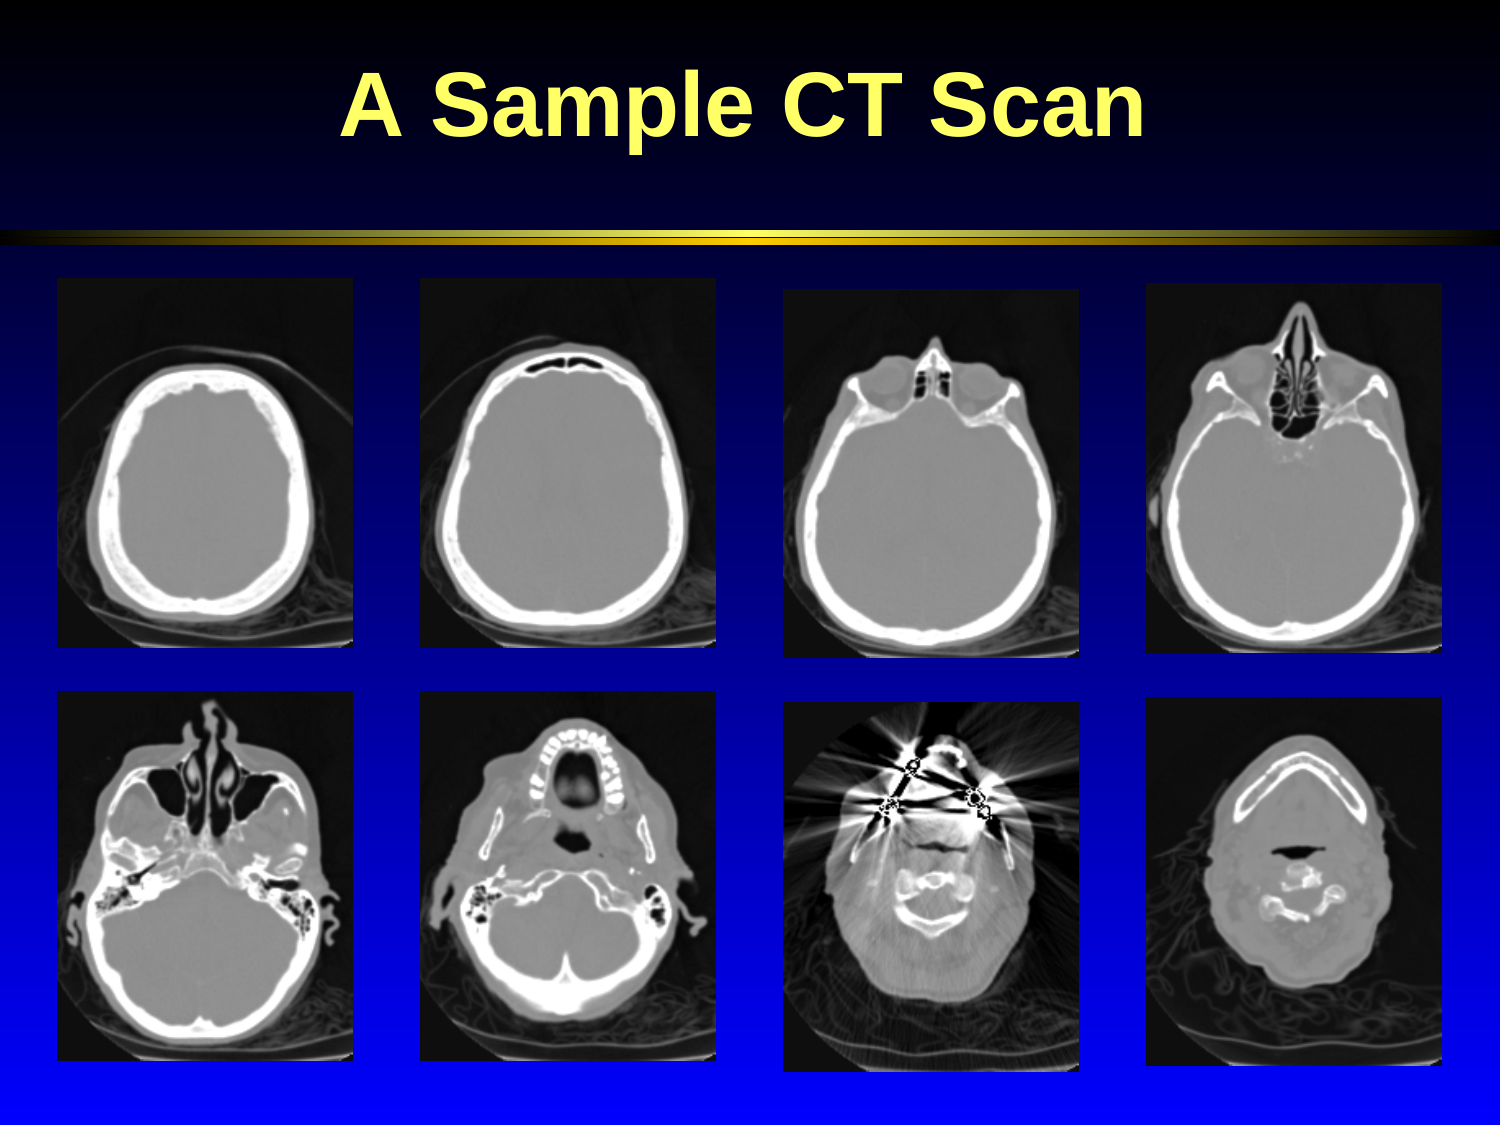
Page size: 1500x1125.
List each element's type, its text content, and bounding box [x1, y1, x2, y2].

picture [1146, 697, 1442, 1066]
picture [57, 691, 353, 1061]
picture [783, 289, 1079, 658]
picture [1146, 283, 1442, 653]
picture [783, 702, 1079, 1072]
picture [420, 691, 716, 1061]
title A Sample CT Scan [99, 0, 1388, 226]
picture [57, 278, 353, 648]
picture [420, 278, 716, 648]
